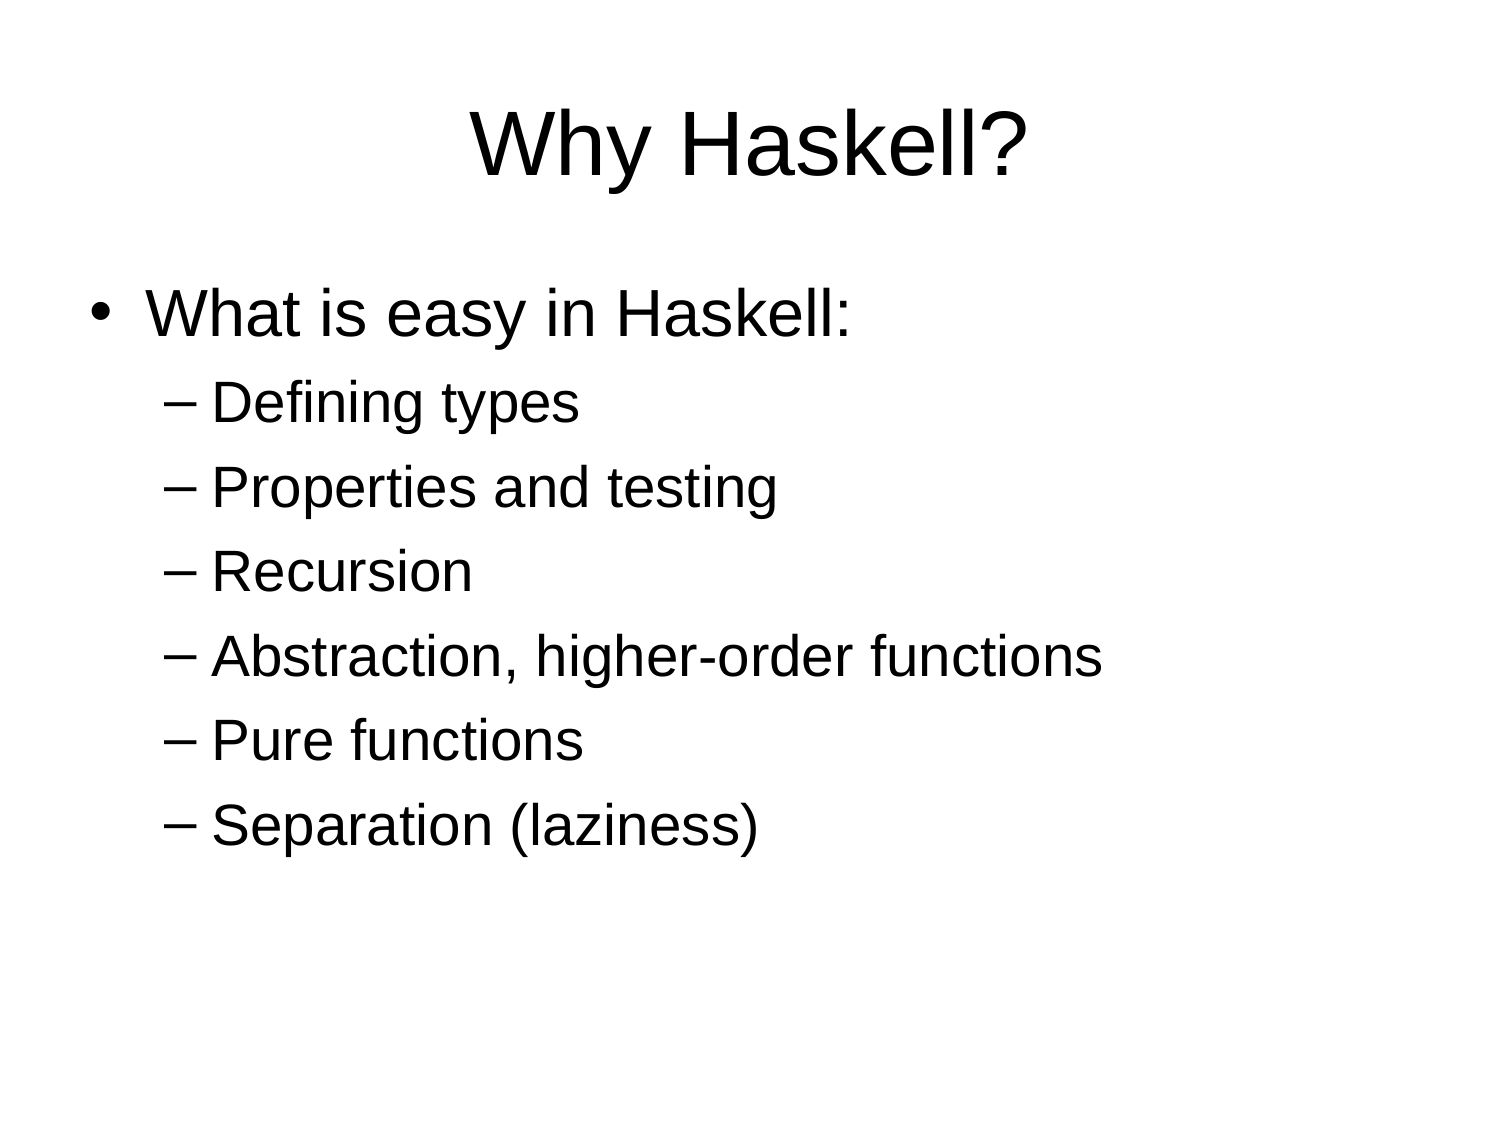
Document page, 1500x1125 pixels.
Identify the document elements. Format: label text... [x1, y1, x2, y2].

title Why Haskell? [75, 45, 1426, 233]
list What is easy in Haskell: Defining types Properties and testing Recursion Abstraction, higher-order functions Pure functions Separation (laziness) [75, 262, 1426, 1005]
